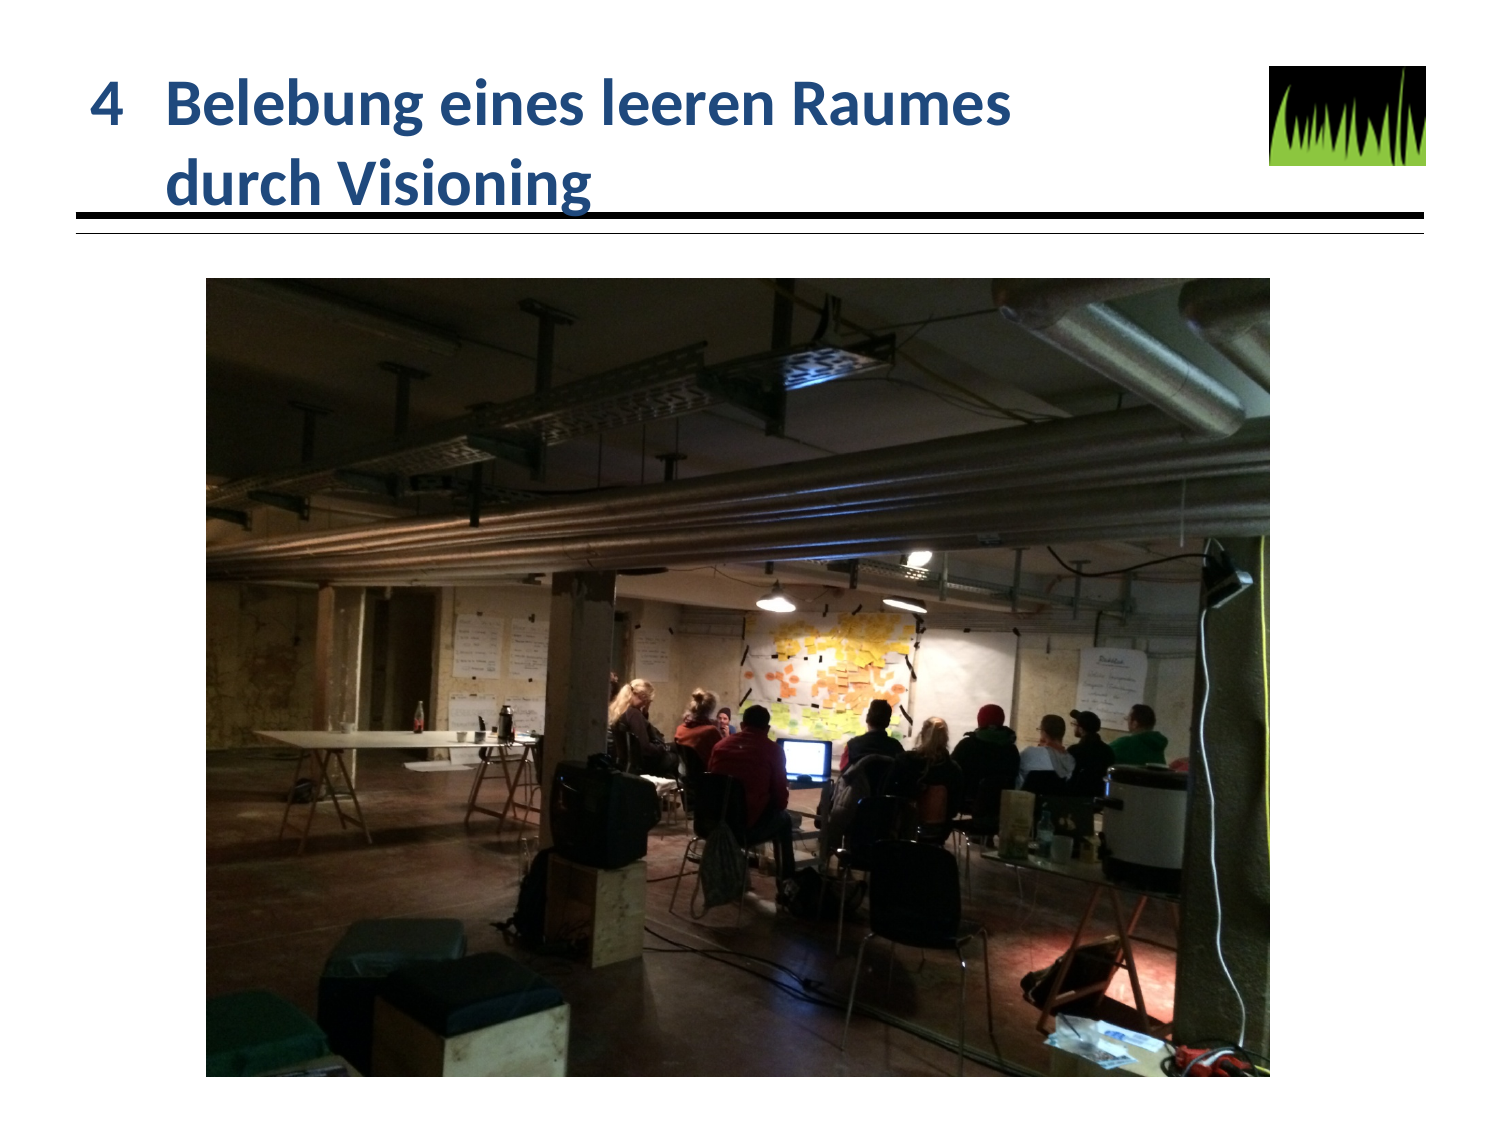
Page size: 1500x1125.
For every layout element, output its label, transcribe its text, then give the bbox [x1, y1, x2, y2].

title 4 Belebung eines leeren Raumes durch Visioning [75, 45, 1426, 233]
picture [1269, 66, 1426, 166]
picture [206, 278, 1270, 1077]
